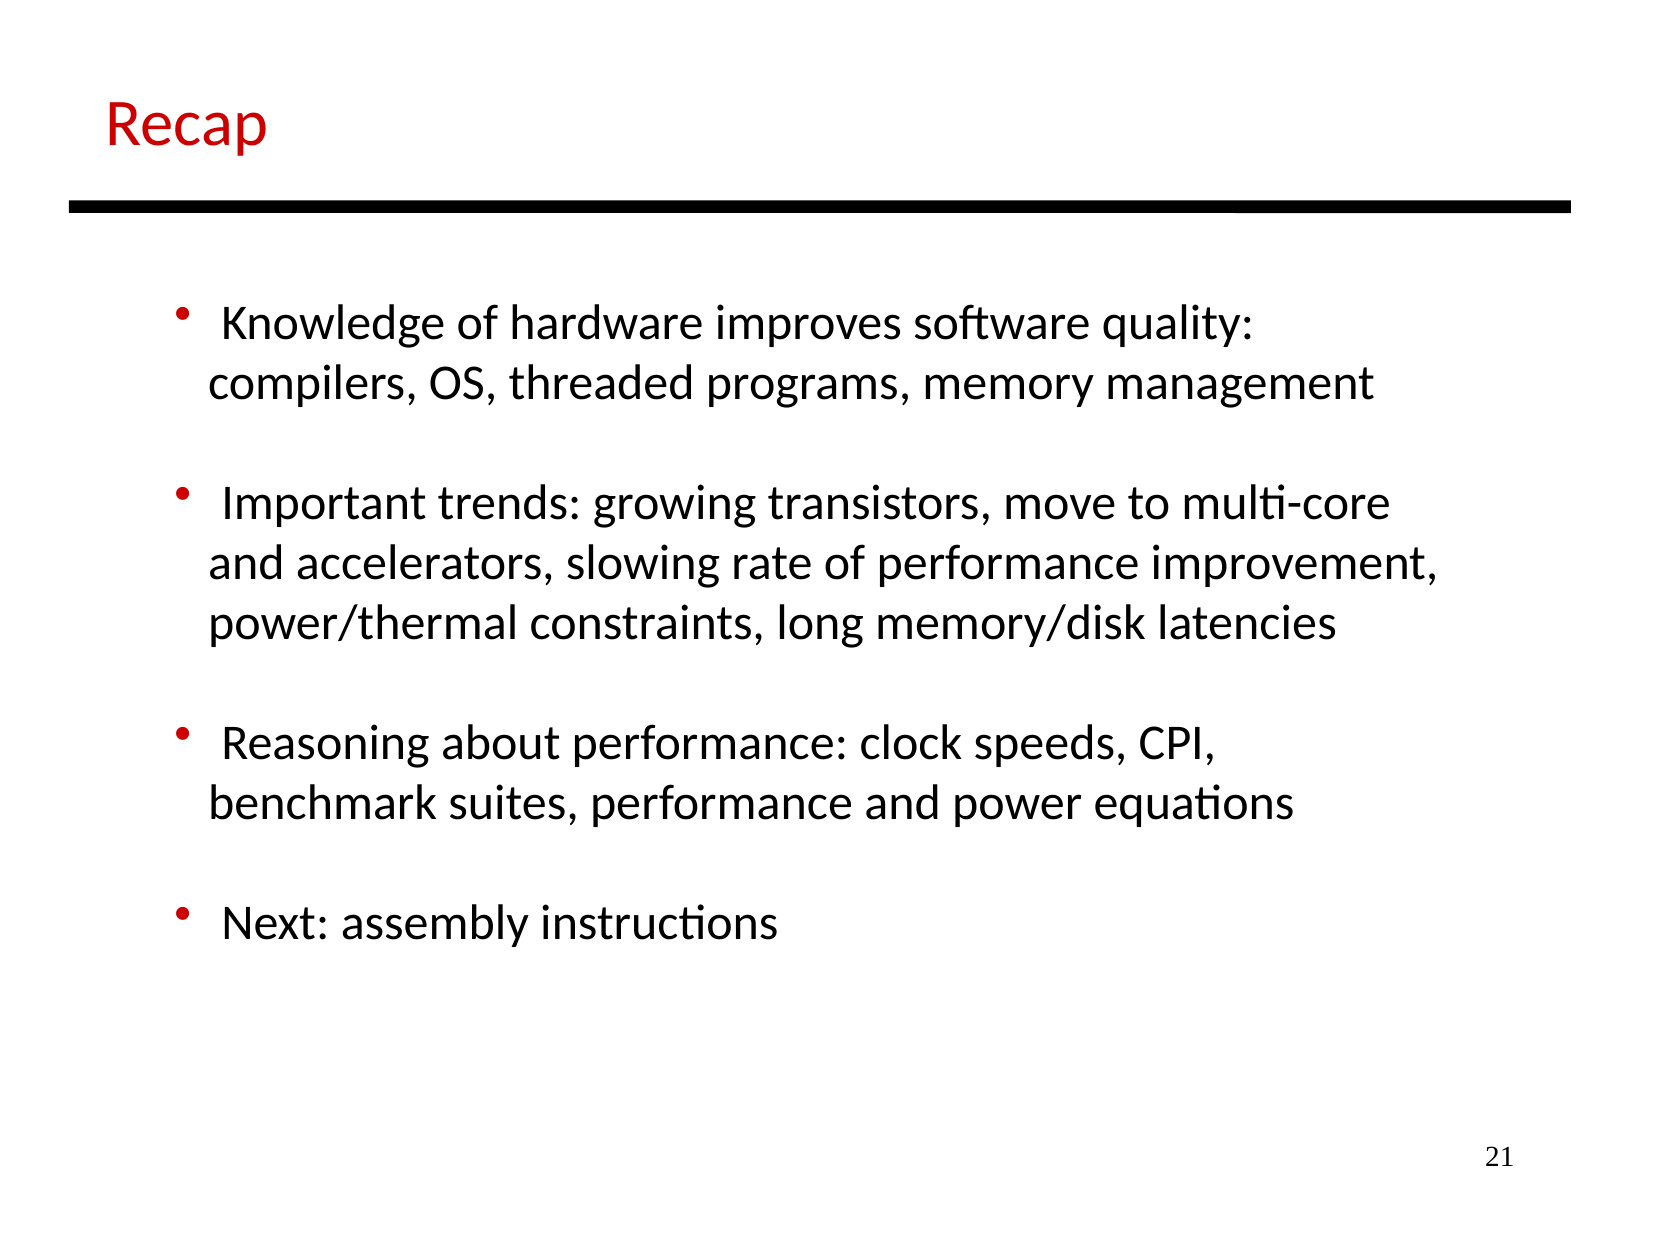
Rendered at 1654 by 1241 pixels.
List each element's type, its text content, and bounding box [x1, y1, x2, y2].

text_box Knowledge of hardware improves software quality: compilers, OS, threaded programs, memory management Important trends: growing transistors, move to multi-core and accelerators, slowing rate of performance improvement, power/thermal constraints, long memory/disk latencies Reasoning about performance: clock speeds, CPI, benchmark suites, performance and power equations Next: assembly instructions [159, 282, 1455, 1078]
slide_number <number> [1185, 1129, 1530, 1213]
text_box Recap [90, 71, 284, 167]
